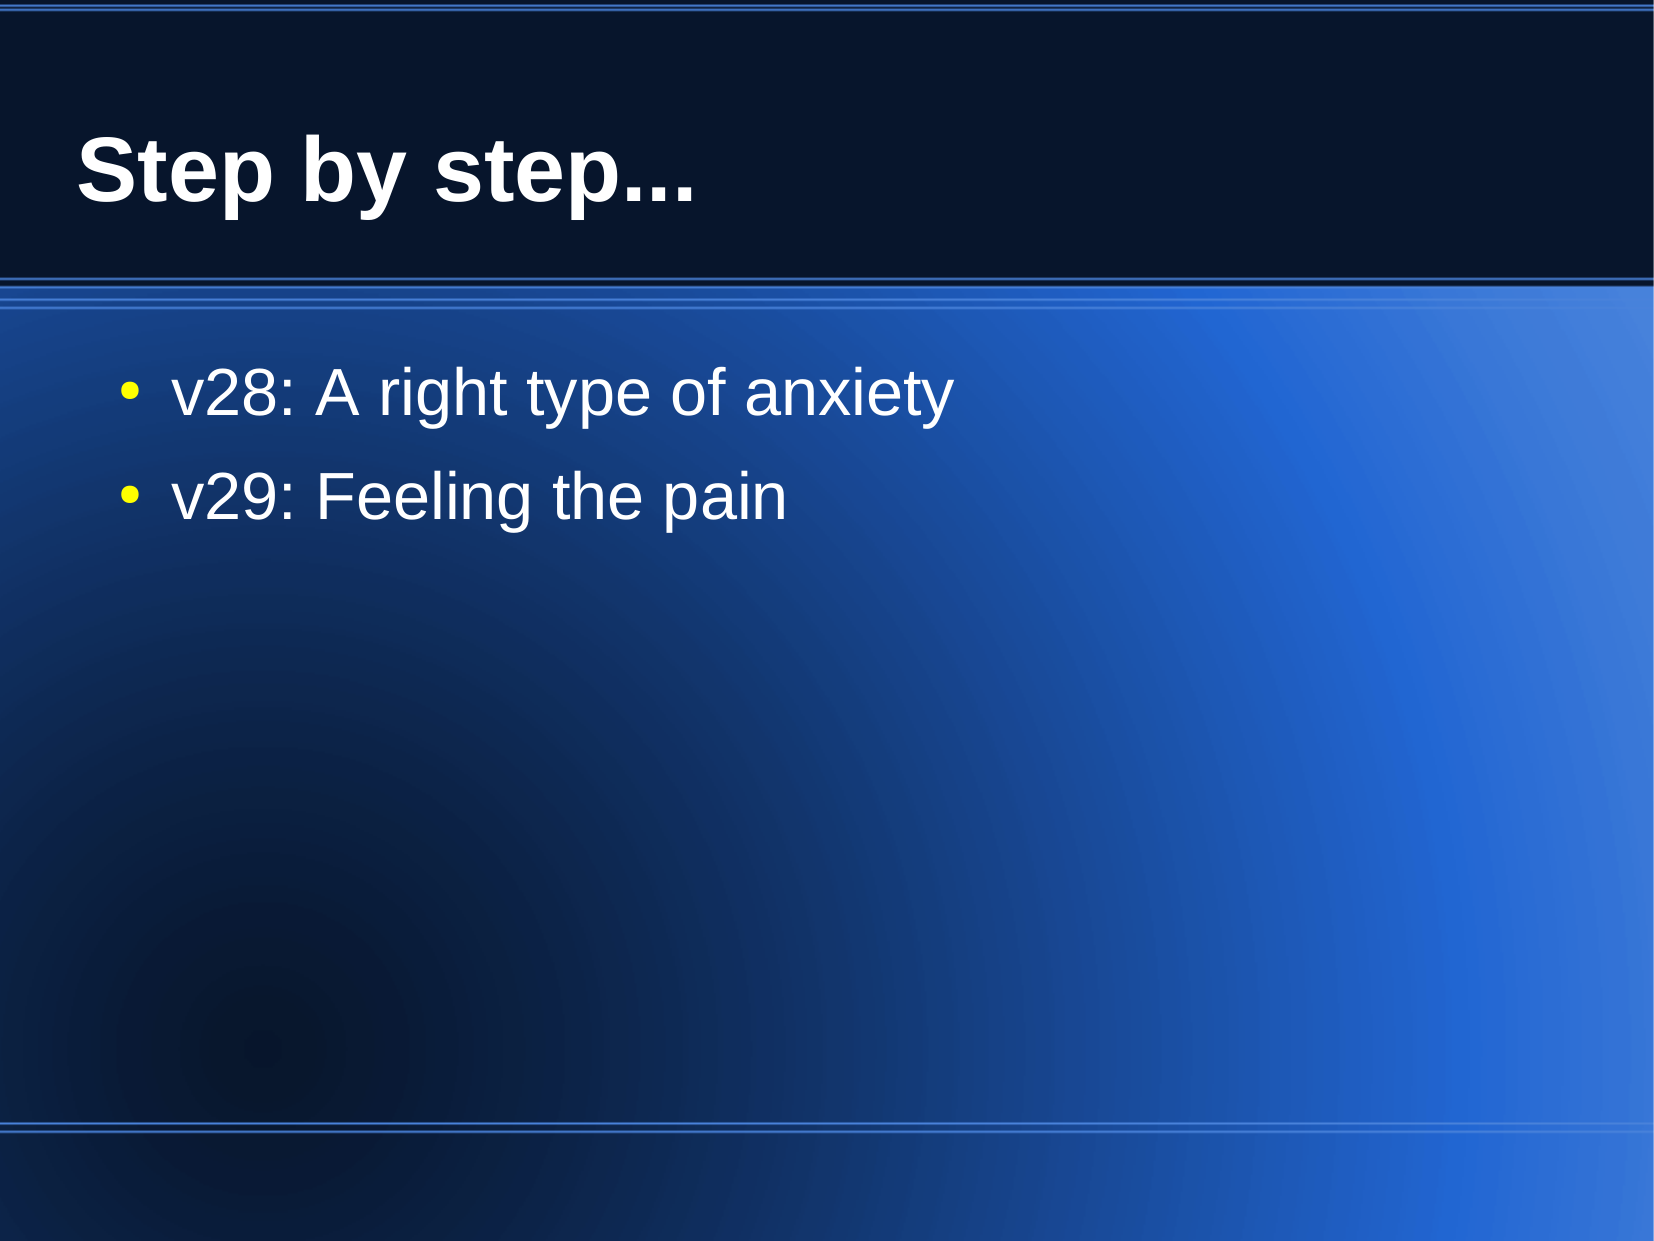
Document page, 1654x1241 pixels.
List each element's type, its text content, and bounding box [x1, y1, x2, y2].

picture [0, 0, 1654, 1241]
title Step by step... [76, 73, 1565, 266]
list v28: A right type of anxiety v29: Feeling the pain [82, 355, 1571, 1159]
